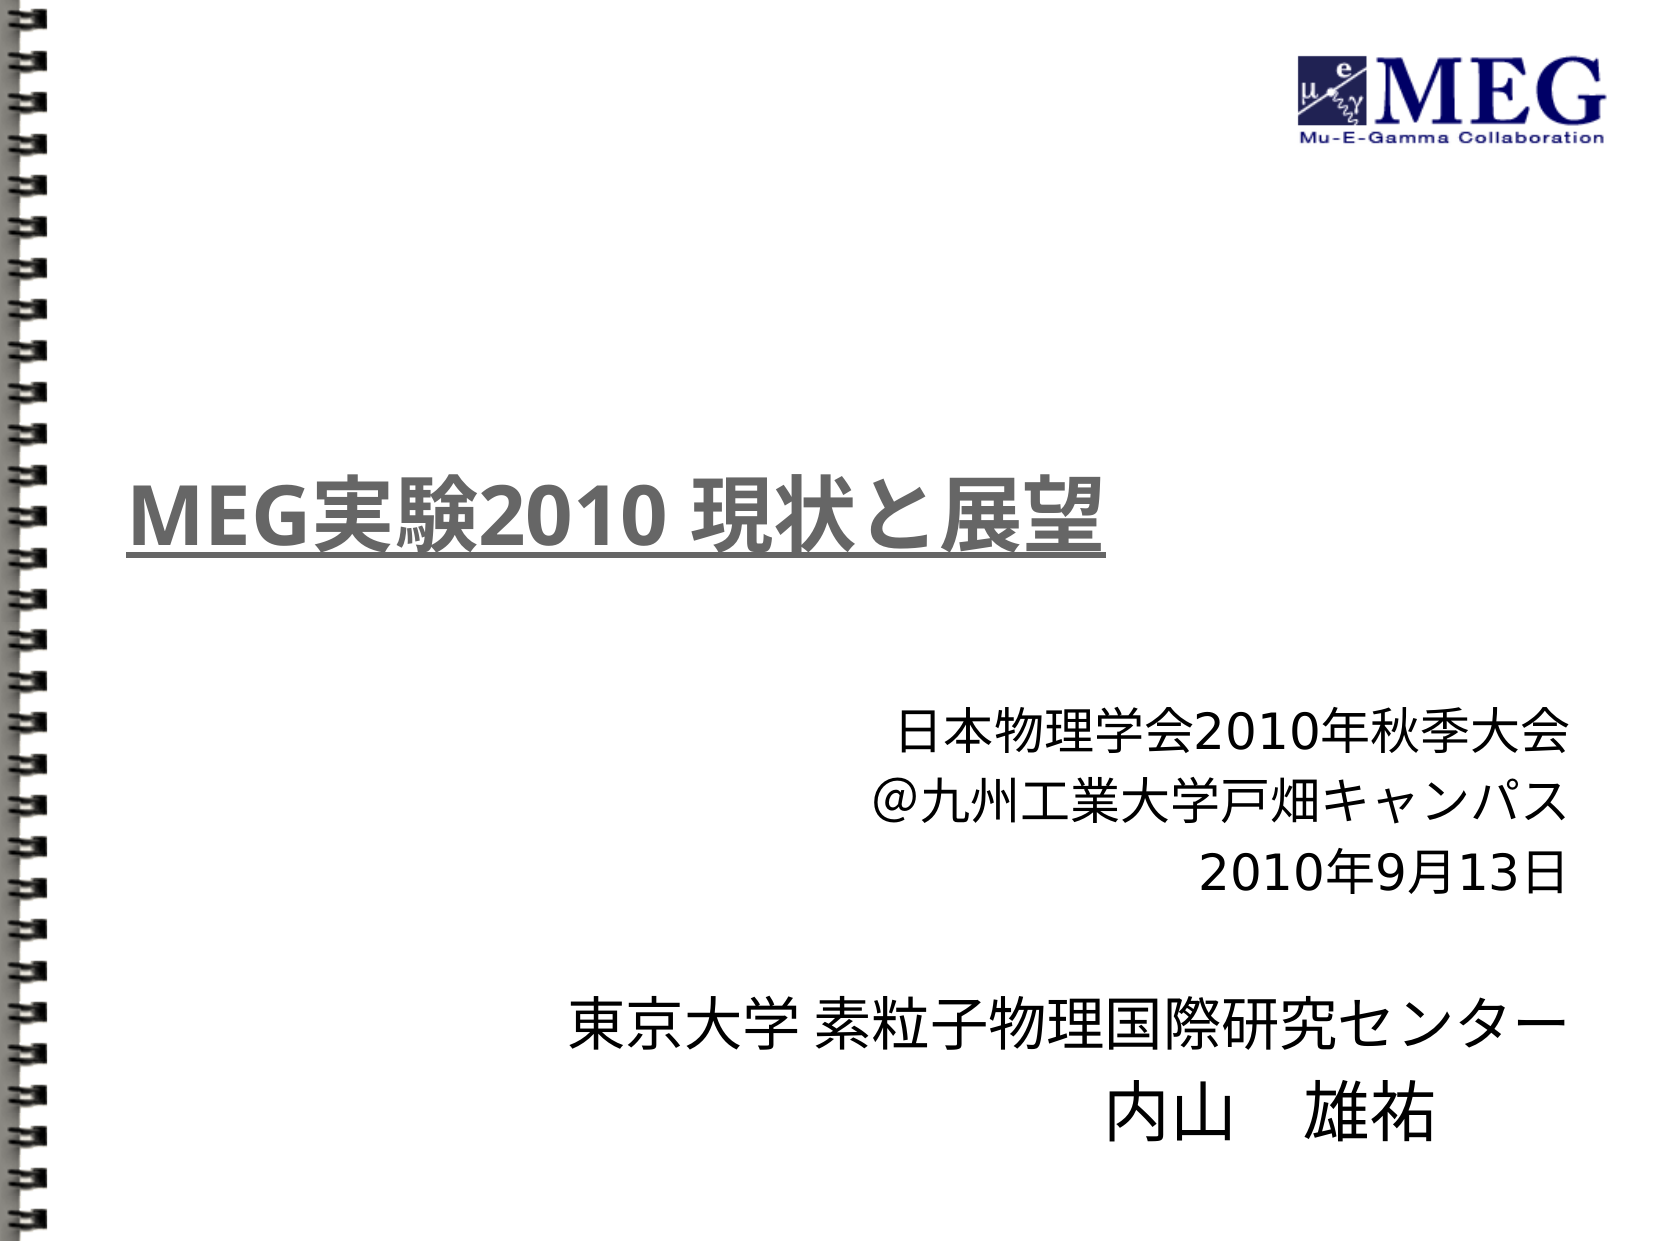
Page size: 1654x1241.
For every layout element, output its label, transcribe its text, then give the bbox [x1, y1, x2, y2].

title MEG実験2010 現状と展望 [126, 448, 1305, 574]
subtitle 日本物理学会2010年秋季大会 ＠九州工業大学戸畑キャンパス 2010年9月13日 東京大学 素粒子物理国際研究センター 内山 雄祐 [92, 747, 1571, 1102]
picture [0, 0, 1654, 1241]
